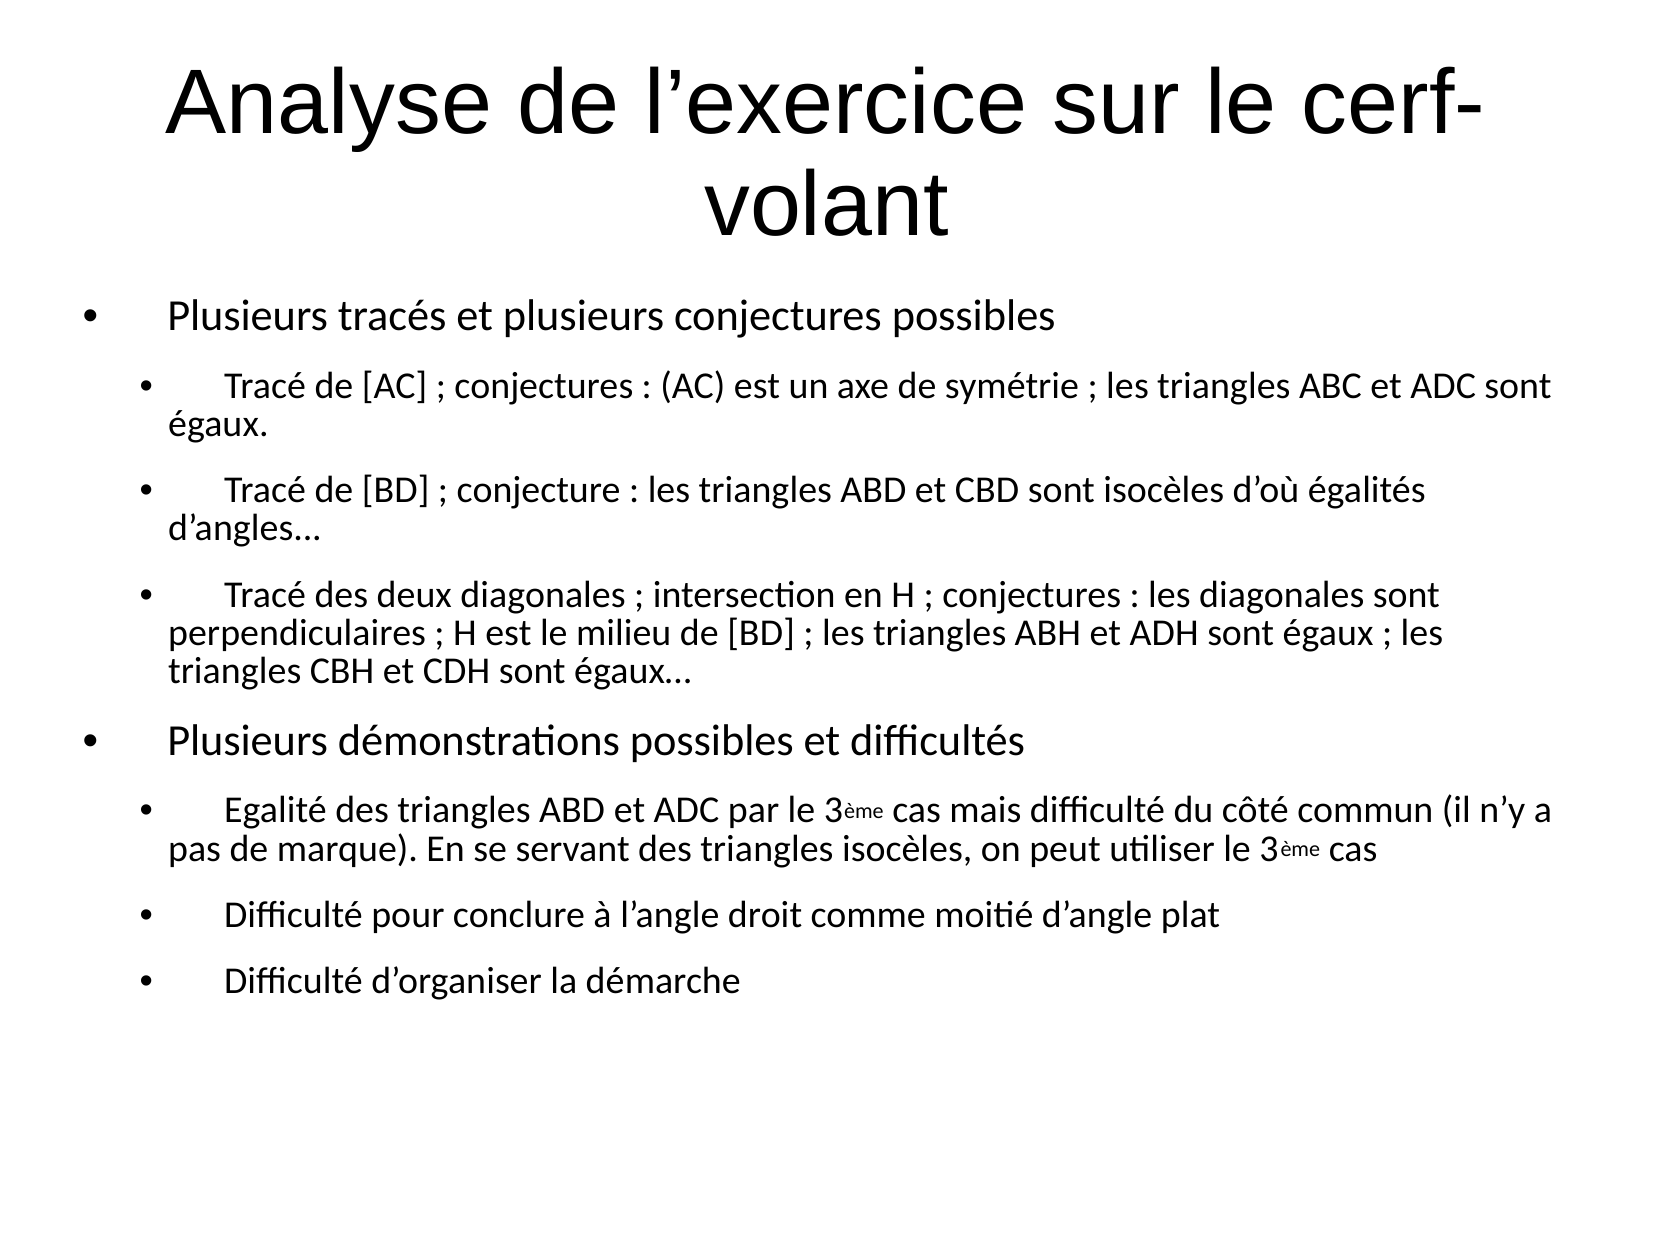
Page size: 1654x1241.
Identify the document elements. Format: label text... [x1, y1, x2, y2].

title Analyse de l’exercice sur le cerf-volant [82, 49, 1571, 257]
list • Plusieurs tracés et plusieurs conjectures possibles • Tracé de [AC] ; conjectures : (AC) est un axe de symétrie ; les triangles ABC et ADC sont égaux. • Tracé de [BD] ; conjecture : les triangles ABD et CBD sont isocèles d’où égalités d’angles... • Tracé des deux diagonales ; intersection en H ; conjectures : les diagonales sont perpendiculaires ; H est le milieu de [BD] ; les triangles ABH et ADH sont égaux ; les triangles CBH et CDH sont égaux… • Plusieurs démonstrations possibles et difficultés • Egalité des triangles ABD et ADC par le 3ème cas mais difficulté du côté commun (il n’y a pas de marque). En se servant des triangles isocèles, on peut utiliser le 3ème cas • Difficulté pour conclure à l’angle droit comme moitié d’angle plat • Difficulté d’organiser la démarche [82, 290, 1571, 1010]
